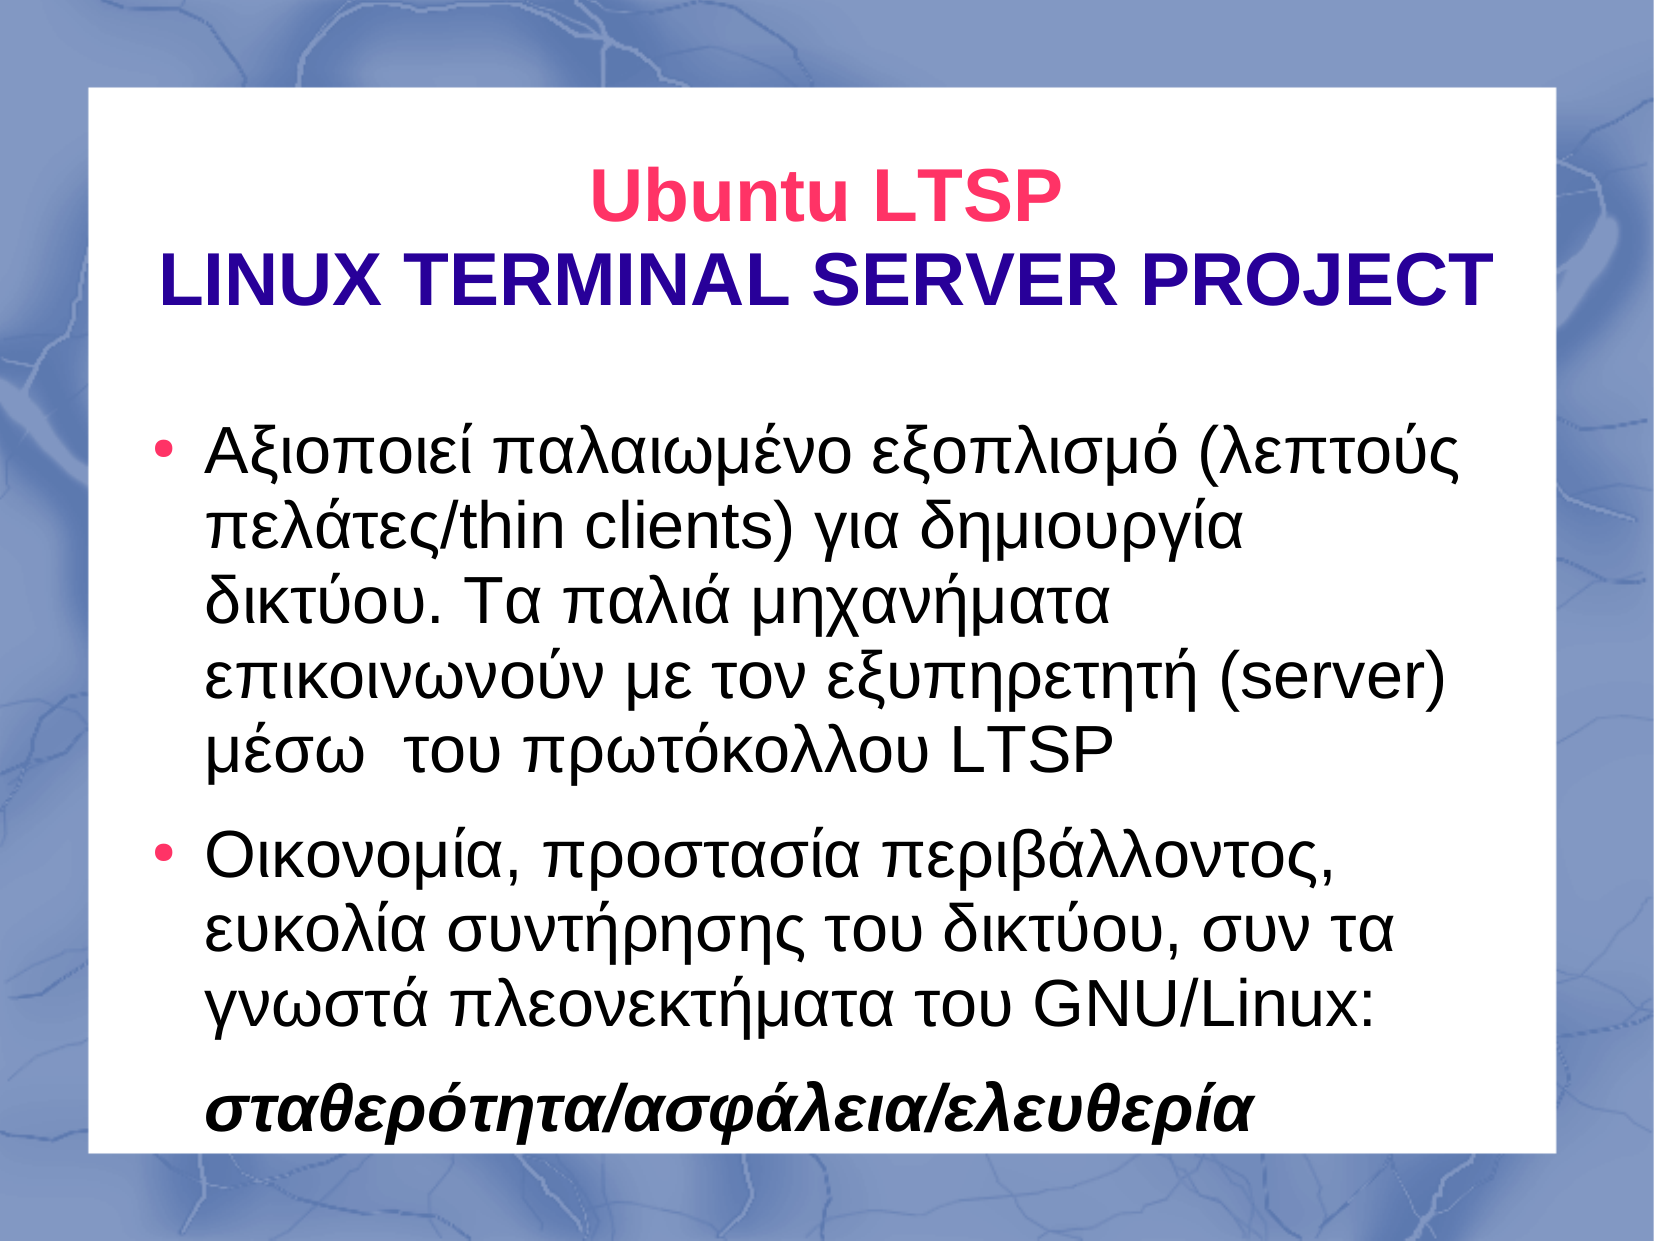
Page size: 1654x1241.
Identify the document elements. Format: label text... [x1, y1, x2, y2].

title Ubuntu LTSP LINUX TERMINAL SERVER PROJECT [118, 91, 1536, 384]
picture [0, 0, 1654, 1241]
list Αξιοποιεί παλαιωμένο εξοπλισμό (λεπτούς πελάτες/thin clients) για δημιουργία δικτύου. Τα παλιά μηχανήματα επικοινωνούν με τον εξυπηρετητή (server) μέσω του πρωτόκολλου LTSP Oικονομία, προστασία περιβάλλοντος, ευκολία συντήρησης του δικτύου, συν τα γνωστά πλεονεκτήματα του GNU/Linux: σταθερότητα/ασφάλεια/ελευθερία [134, 413, 1493, 1146]
